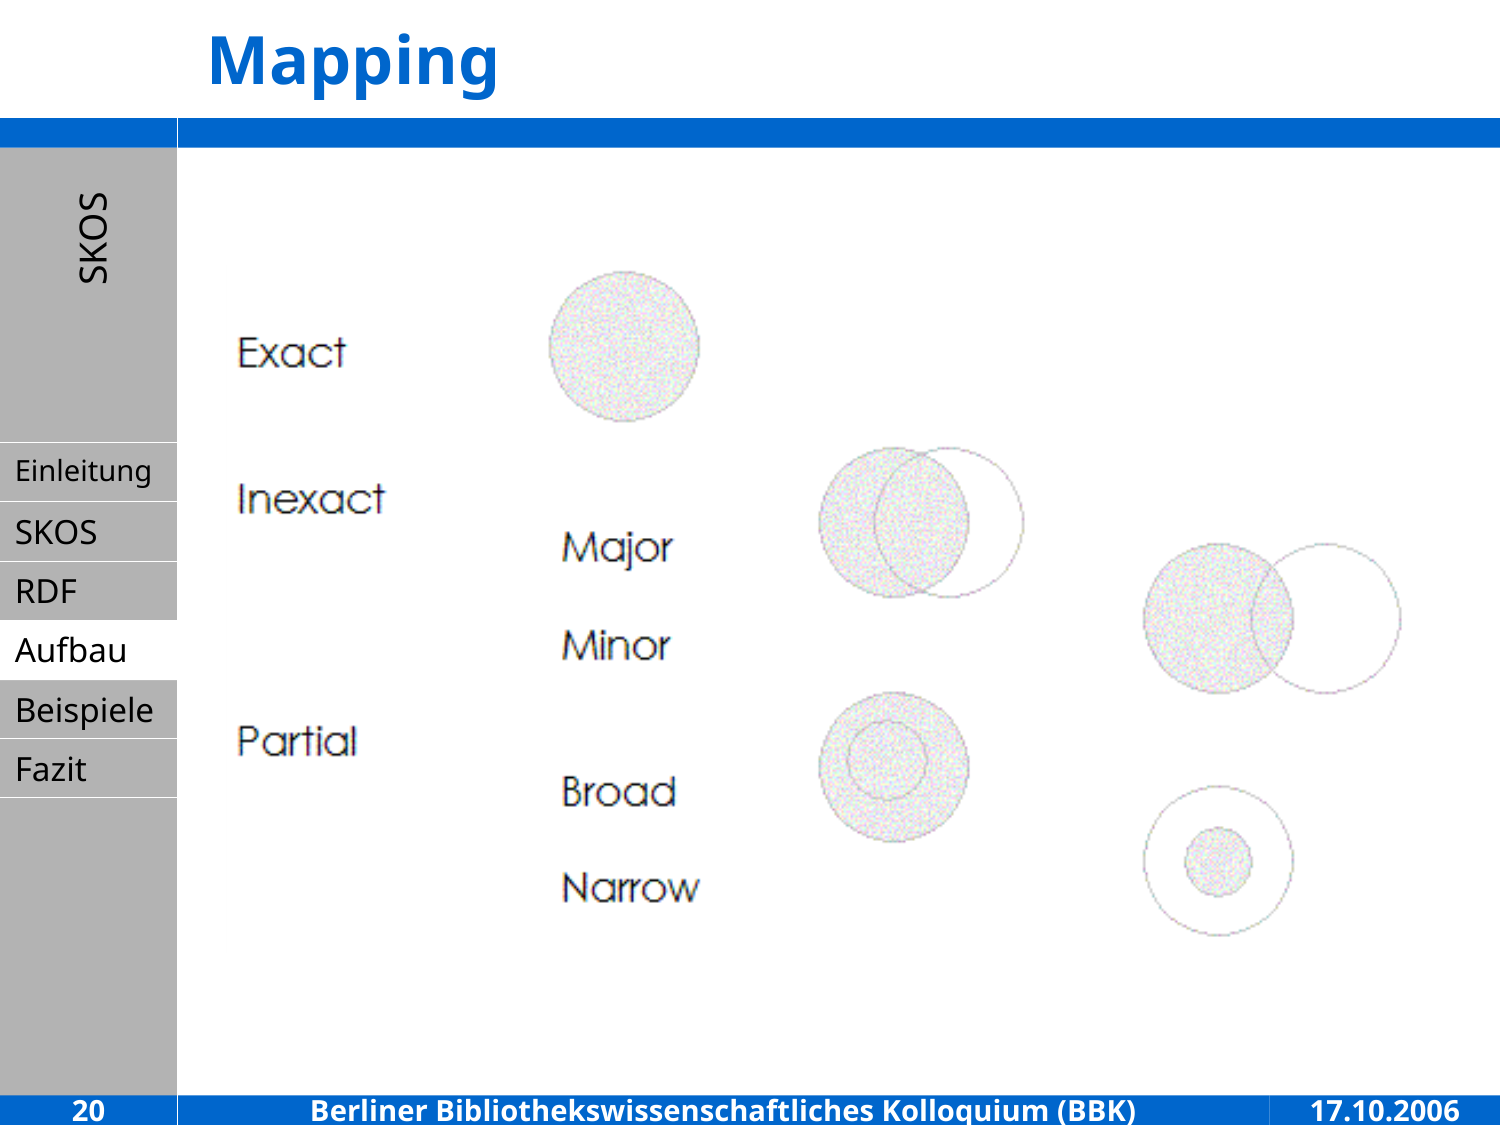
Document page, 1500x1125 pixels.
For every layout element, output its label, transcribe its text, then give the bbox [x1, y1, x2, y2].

title Mapping [206, 0, 1477, 119]
text_box Aufbau [0, 620, 178, 680]
picture [225, 265, 1418, 953]
